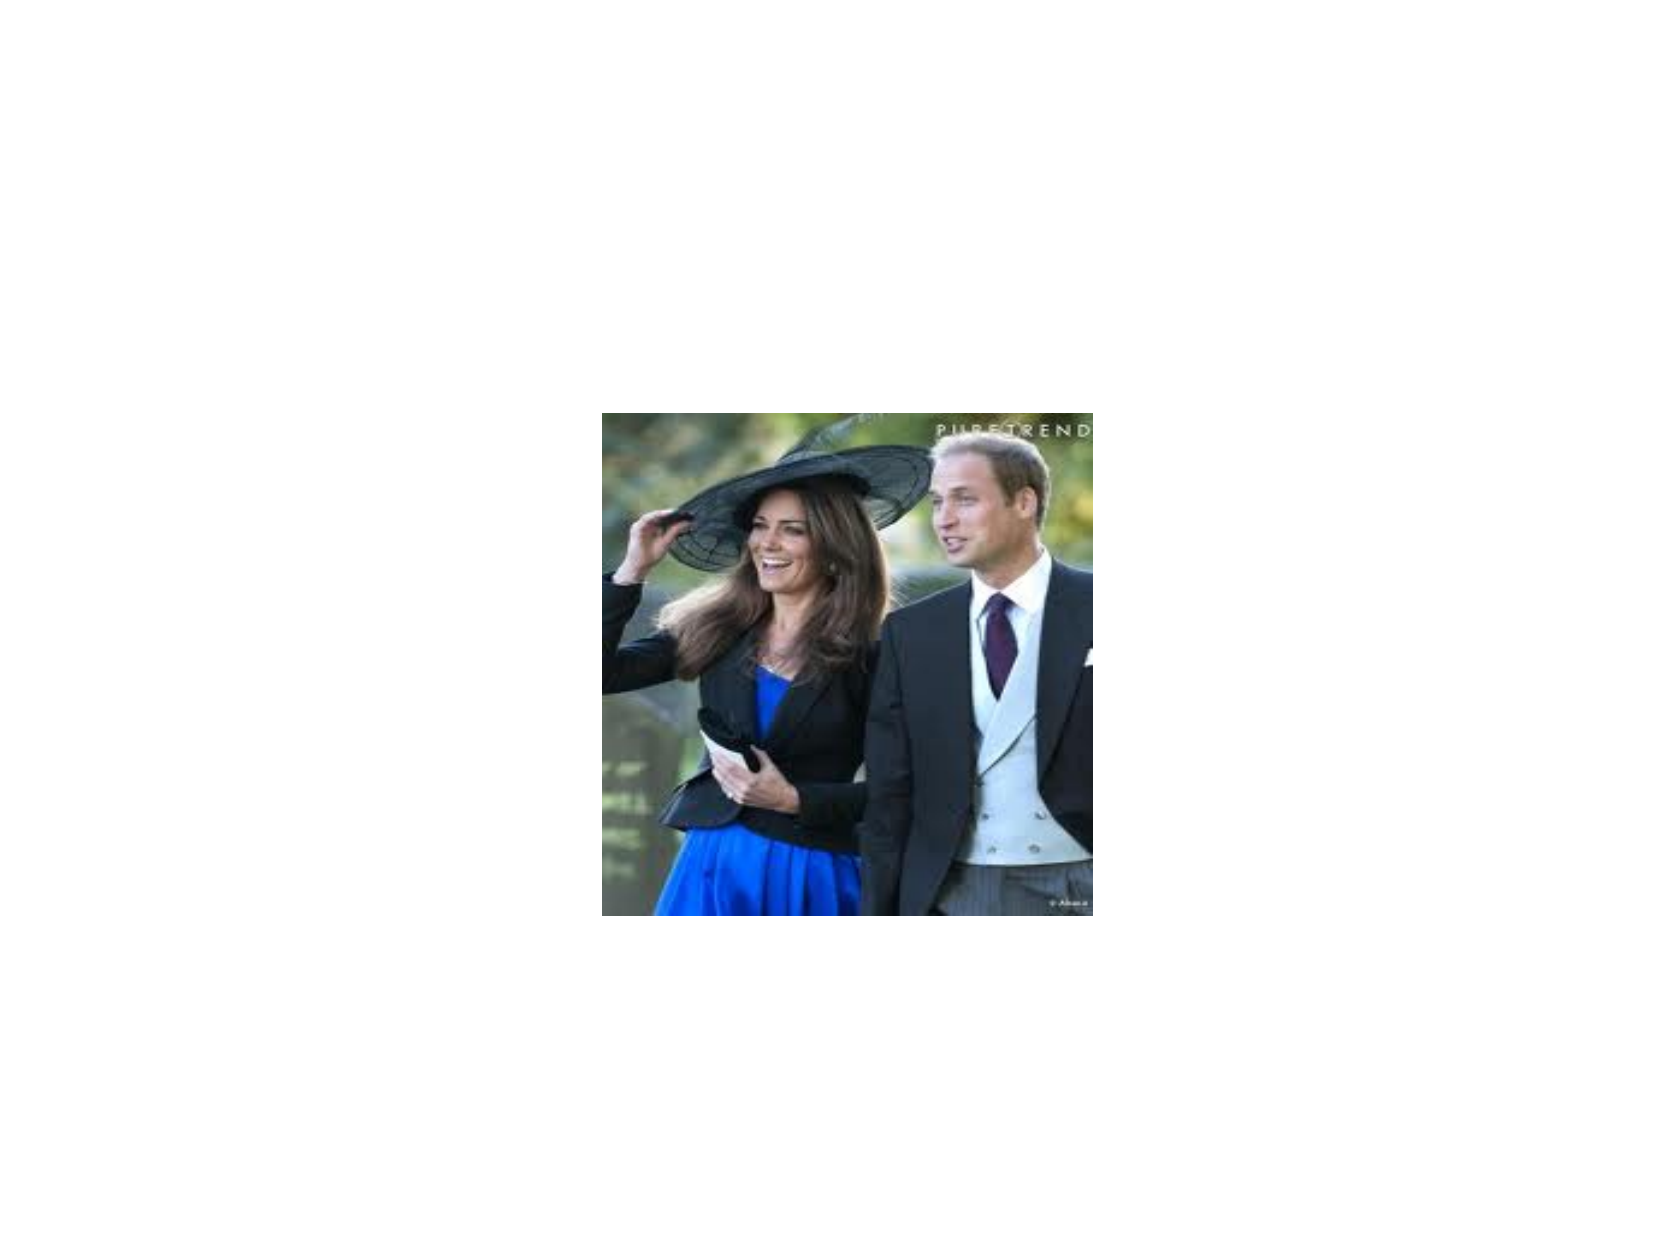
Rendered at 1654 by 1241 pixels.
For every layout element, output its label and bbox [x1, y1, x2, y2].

picture [602, 413, 1093, 916]
